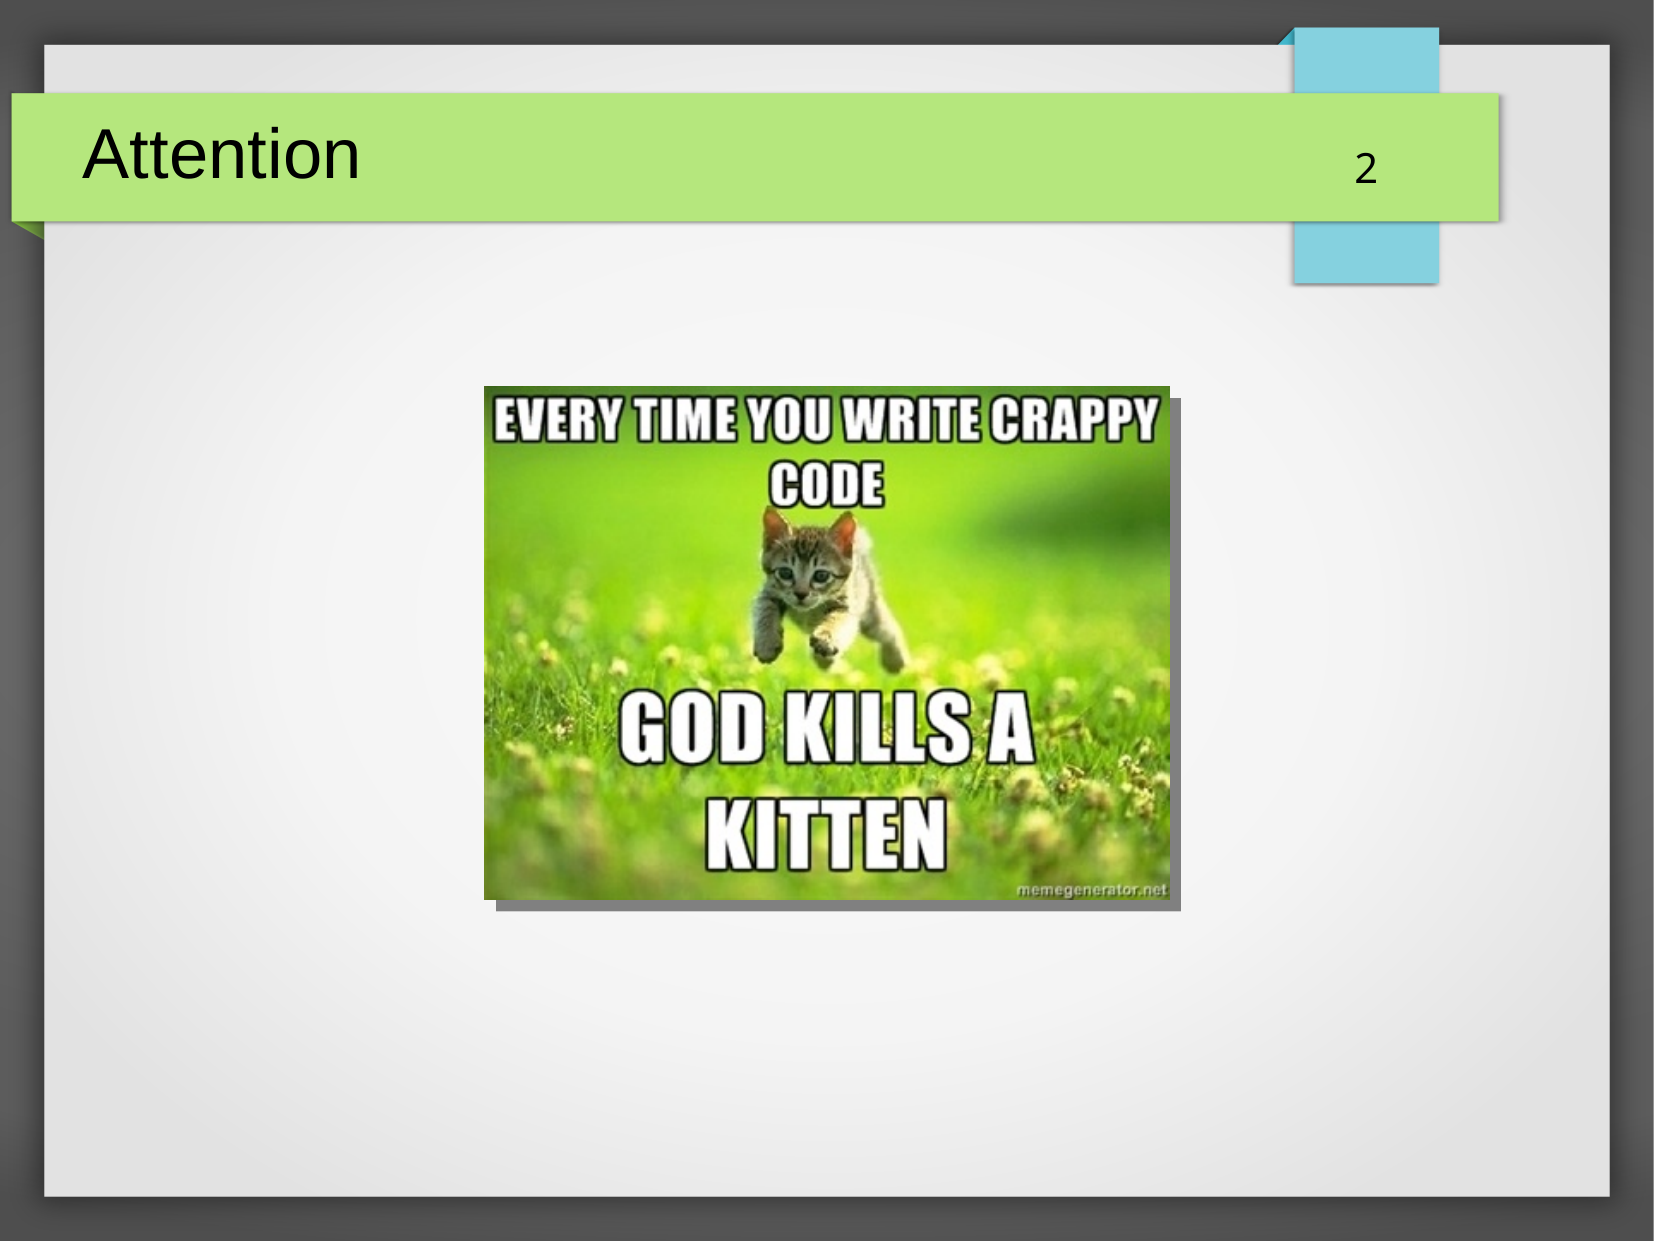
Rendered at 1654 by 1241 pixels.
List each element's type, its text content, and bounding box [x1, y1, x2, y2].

text_box <number> [1254, 131, 1479, 207]
title Attention [82, 94, 1264, 213]
picture [0, 0, 1654, 1241]
